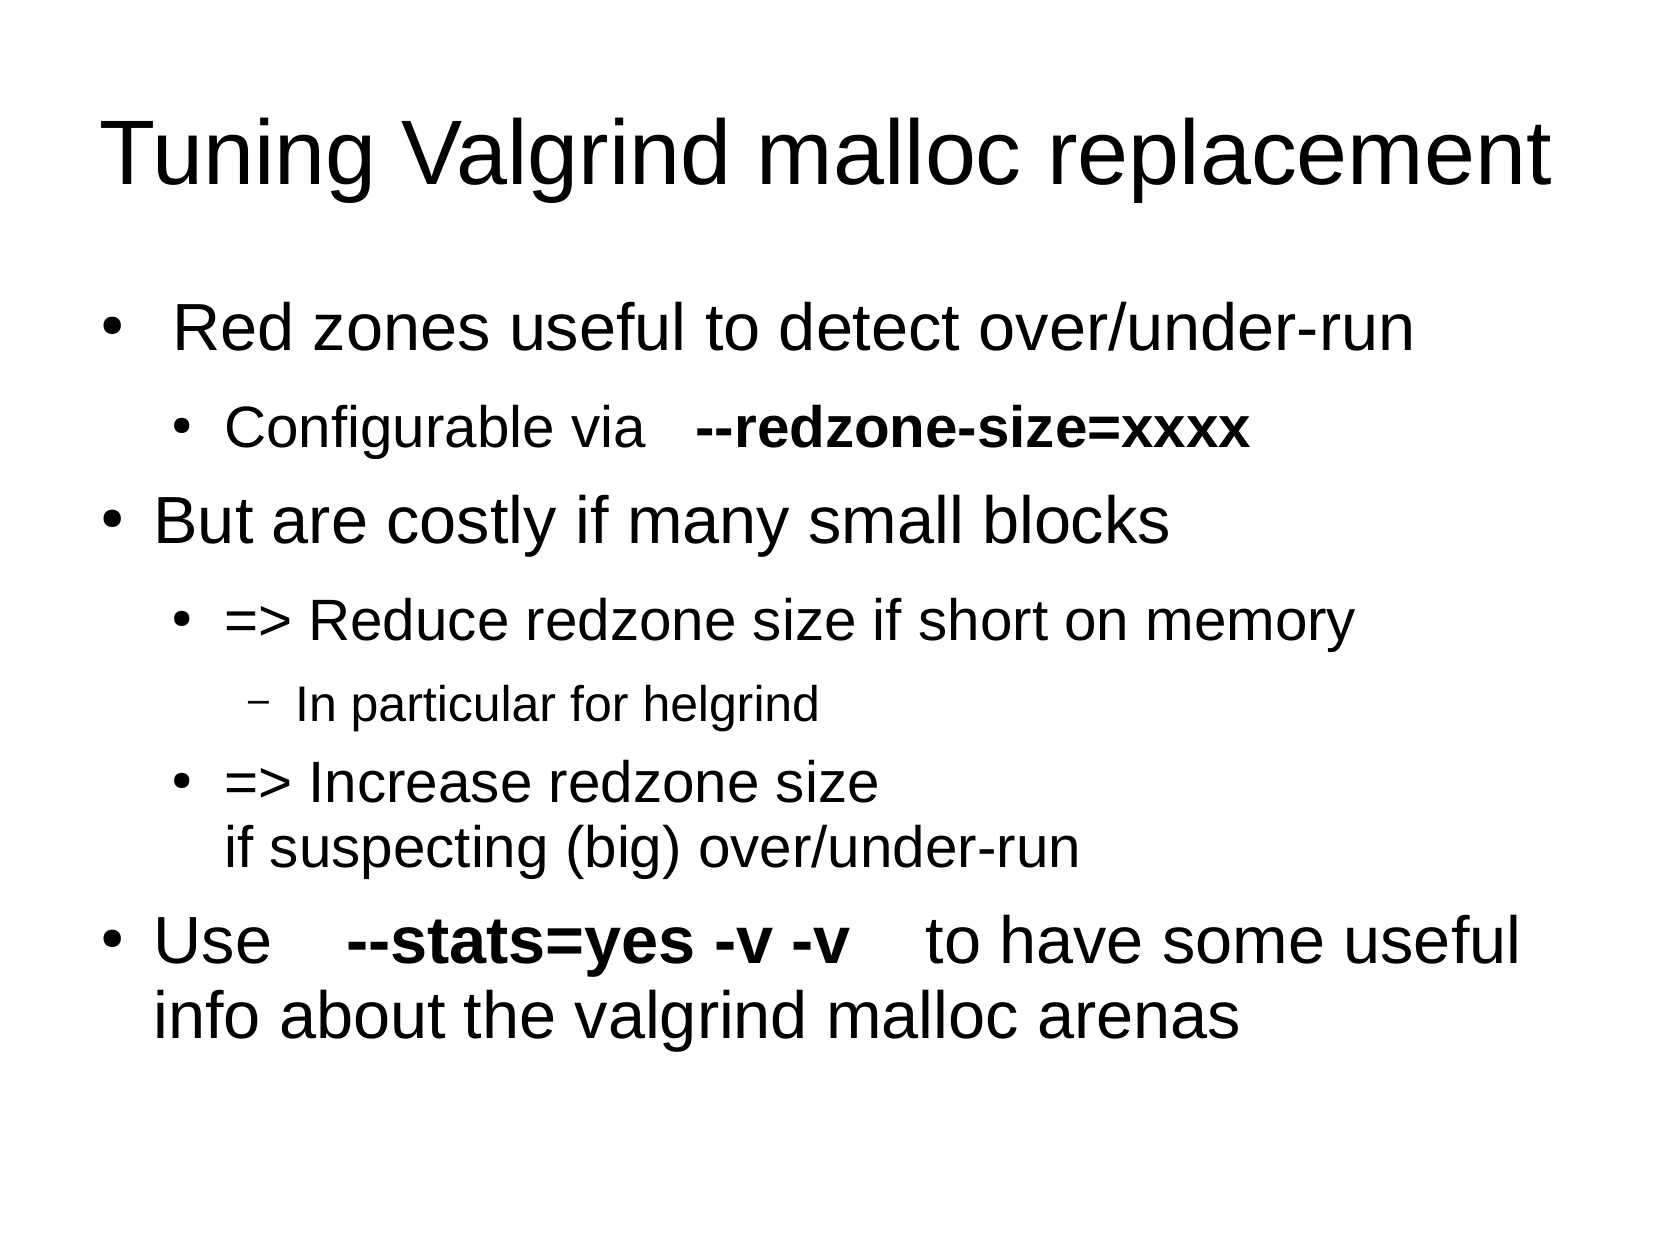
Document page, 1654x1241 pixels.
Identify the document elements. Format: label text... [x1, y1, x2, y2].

title Tuning Valgrind malloc replacement [82, 49, 1571, 257]
list Red zones useful to detect over/under-run Configurable via --redzone-size=xxxx But are costly if many small blocks => Reduce redzone size if short on memory In particular for helgrind => Increase redzone size if suspecting (big) over/under-run Use --stats=yes -v -v to have some useful info about the valgrind malloc arenas [82, 290, 1571, 1053]
